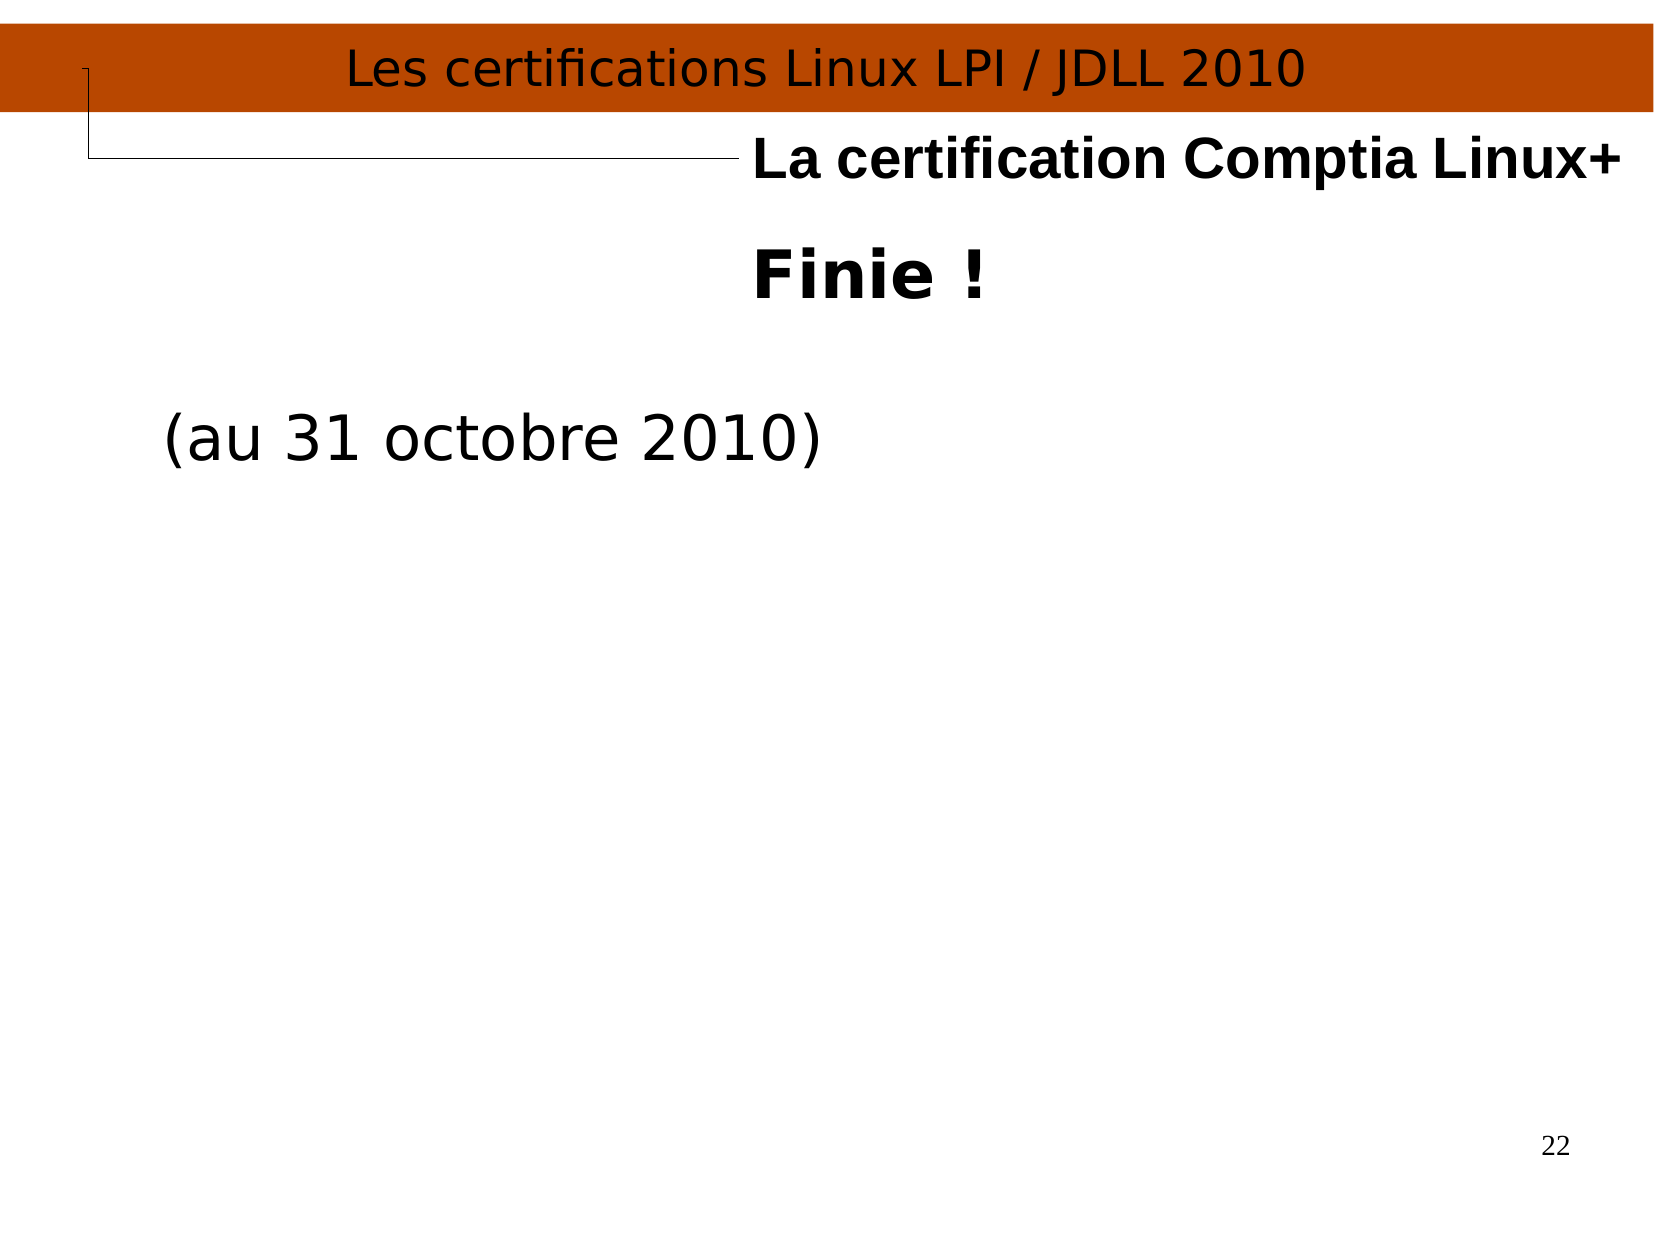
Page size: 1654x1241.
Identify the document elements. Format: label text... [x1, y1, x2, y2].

list Finie ! (au 31 octobre 2010) [91, 236, 1580, 1047]
text_box La certification Comptia Linux+ [738, 118, 1654, 198]
text_box [0, 23, 1654, 113]
title Les certifications Linux LPI / JDLL 2010 [82, 39, 1571, 99]
